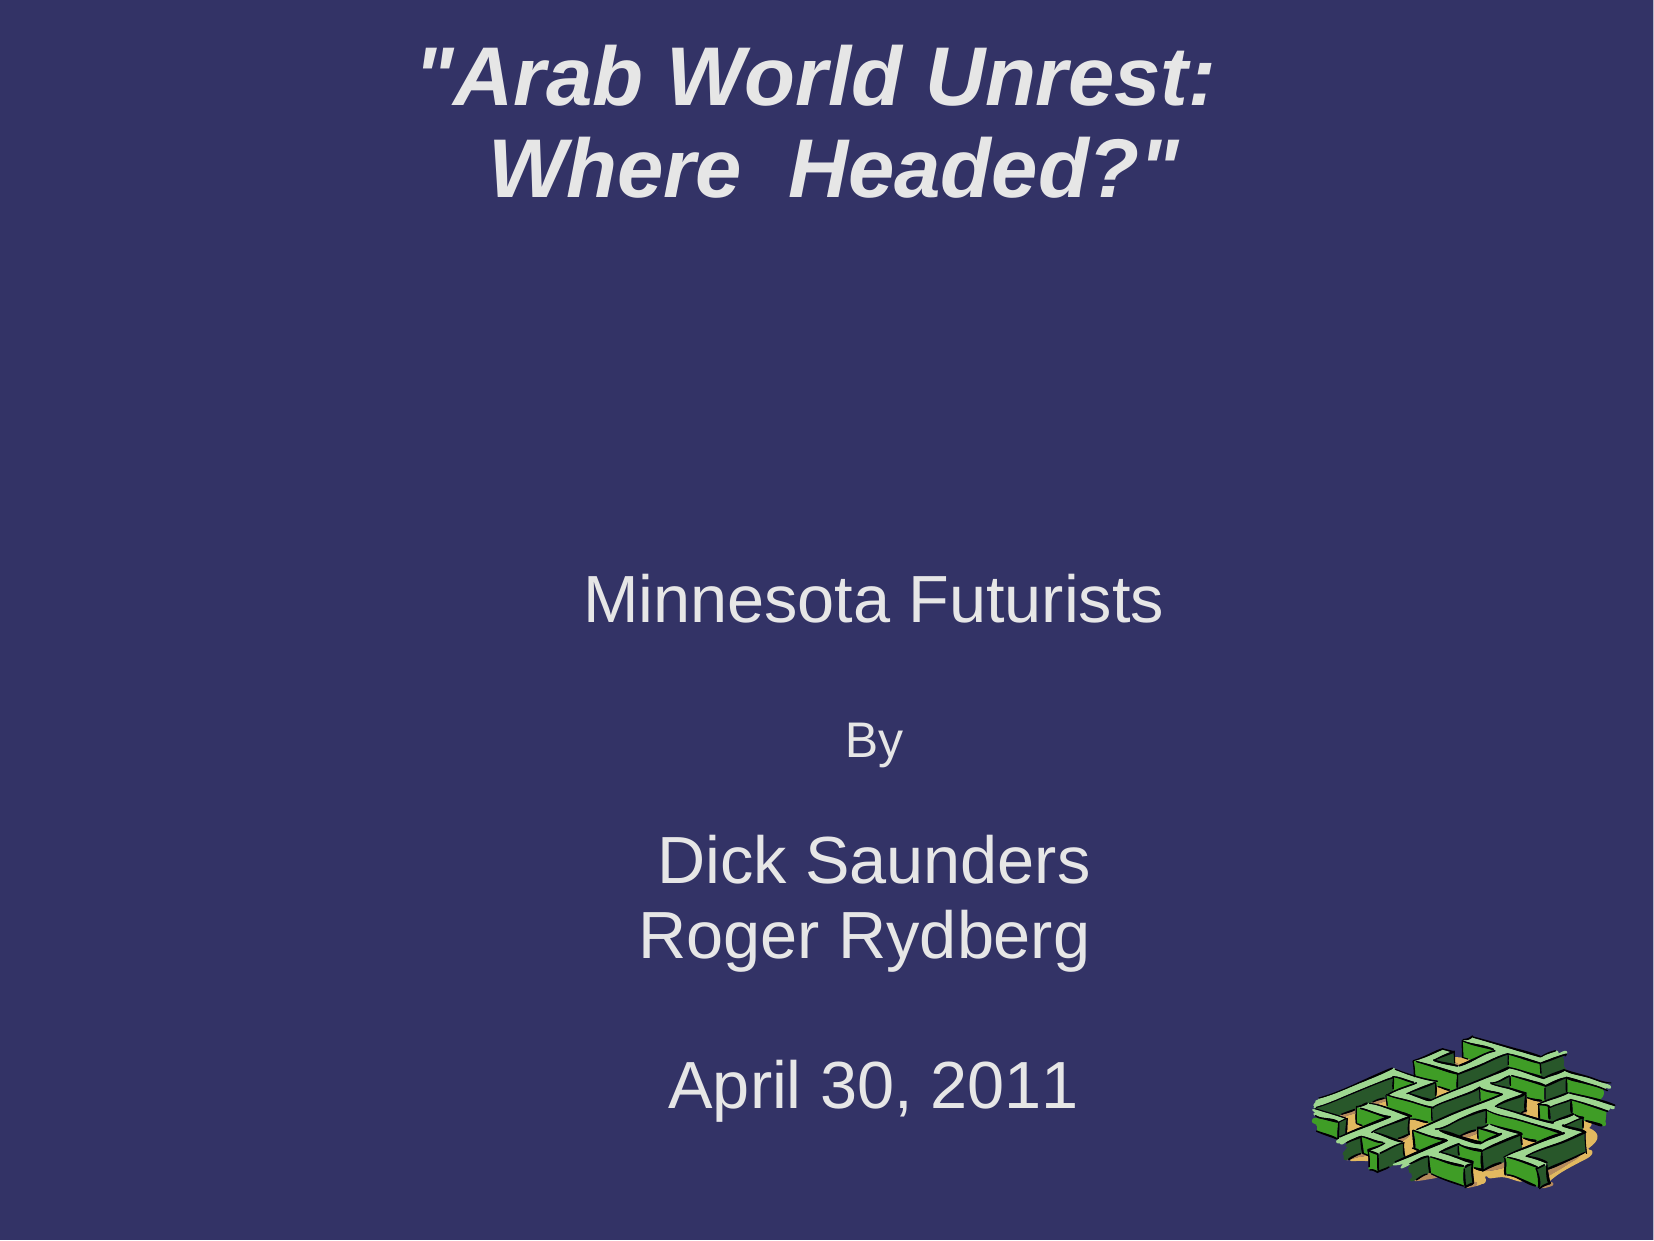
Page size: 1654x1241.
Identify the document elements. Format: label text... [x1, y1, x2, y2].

title "Arab World Unrest: Where Headed?" [121, 19, 1534, 227]
list Minnesota Futurists By Dick Saunders Roger Rydberg April 30, 2011 [178, 562, 1570, 1147]
